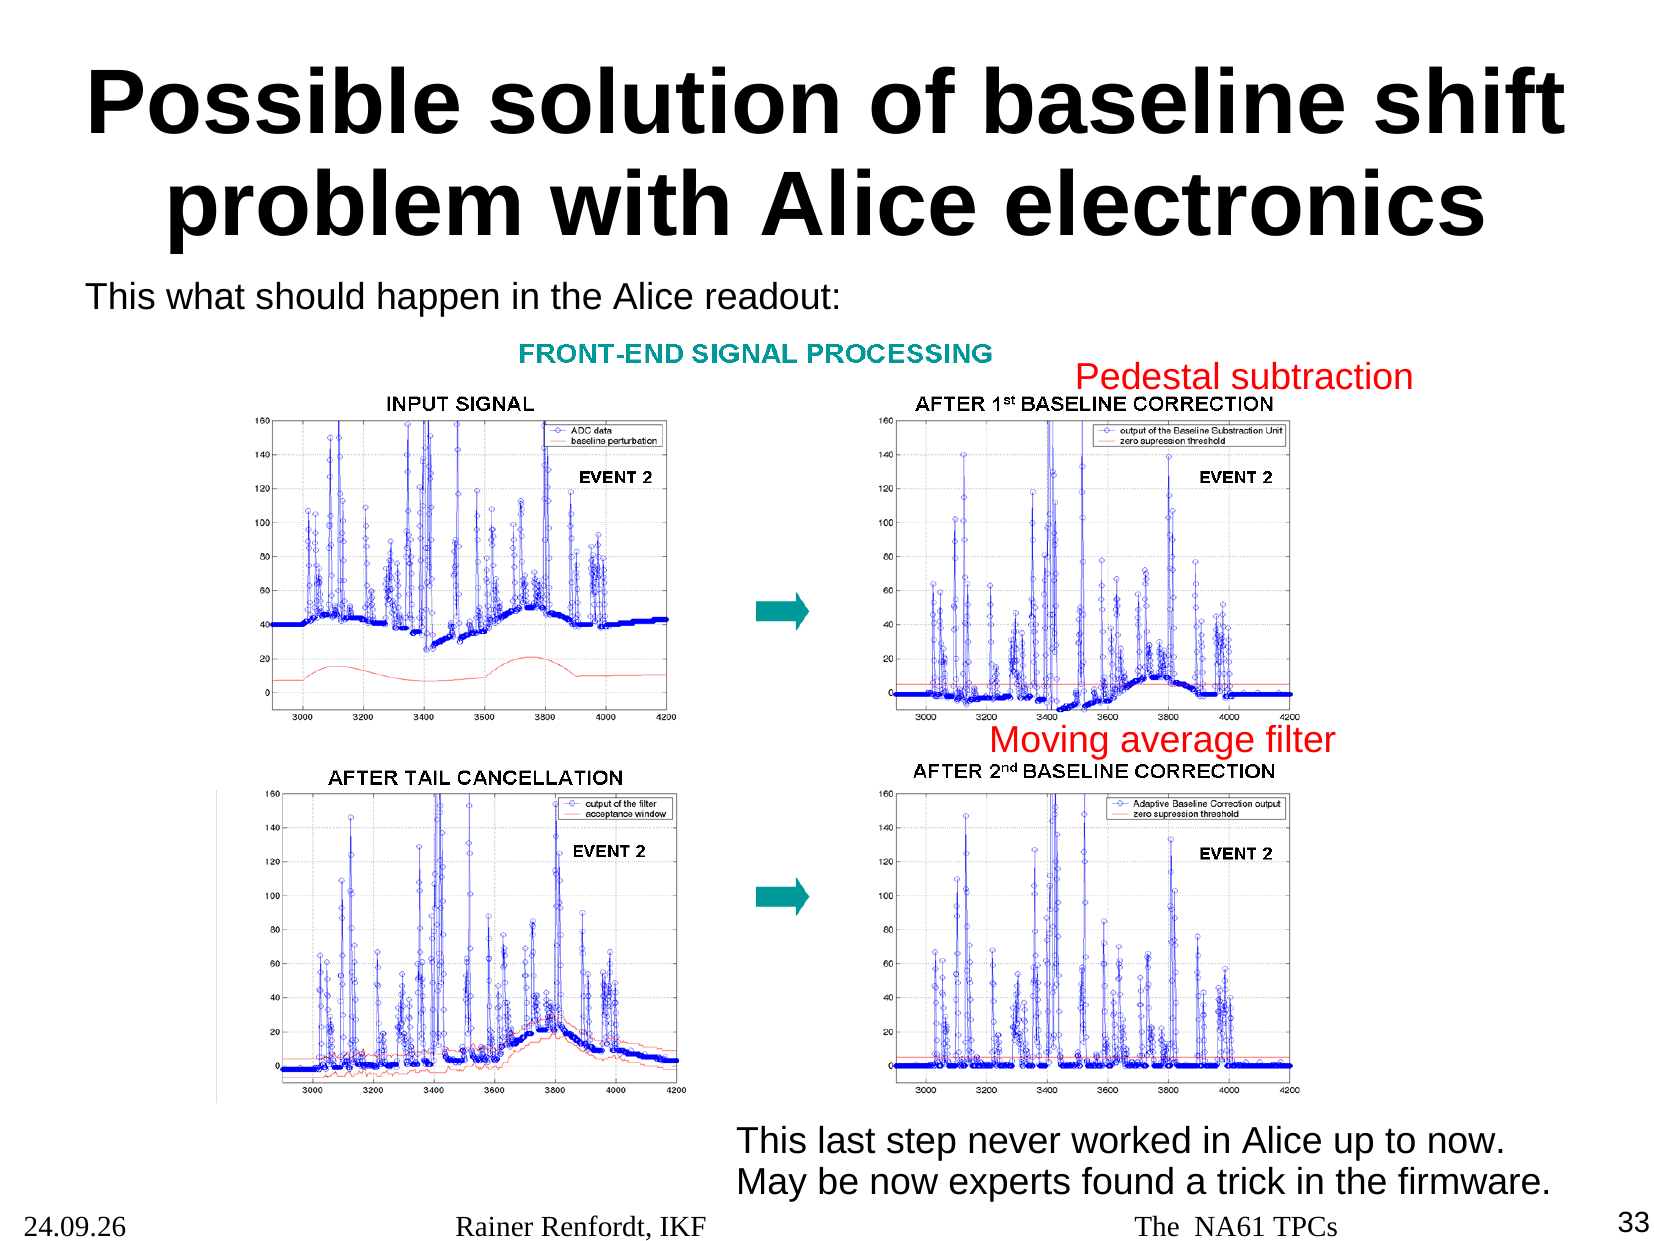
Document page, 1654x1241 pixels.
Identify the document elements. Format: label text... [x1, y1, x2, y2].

title Possible solution of baseline shift problem with Alice electronics [82, 49, 1571, 257]
picture [206, 324, 1338, 1104]
text_box Moving average filter [974, 710, 1352, 768]
text_box This what should happen in the Alice readout: [70, 267, 857, 325]
text_box This last step never worked in Alice up to now. May be now experts found a trick in the firmware. [721, 1111, 1565, 1211]
text_box Pedestal subtraction [1060, 348, 1429, 406]
